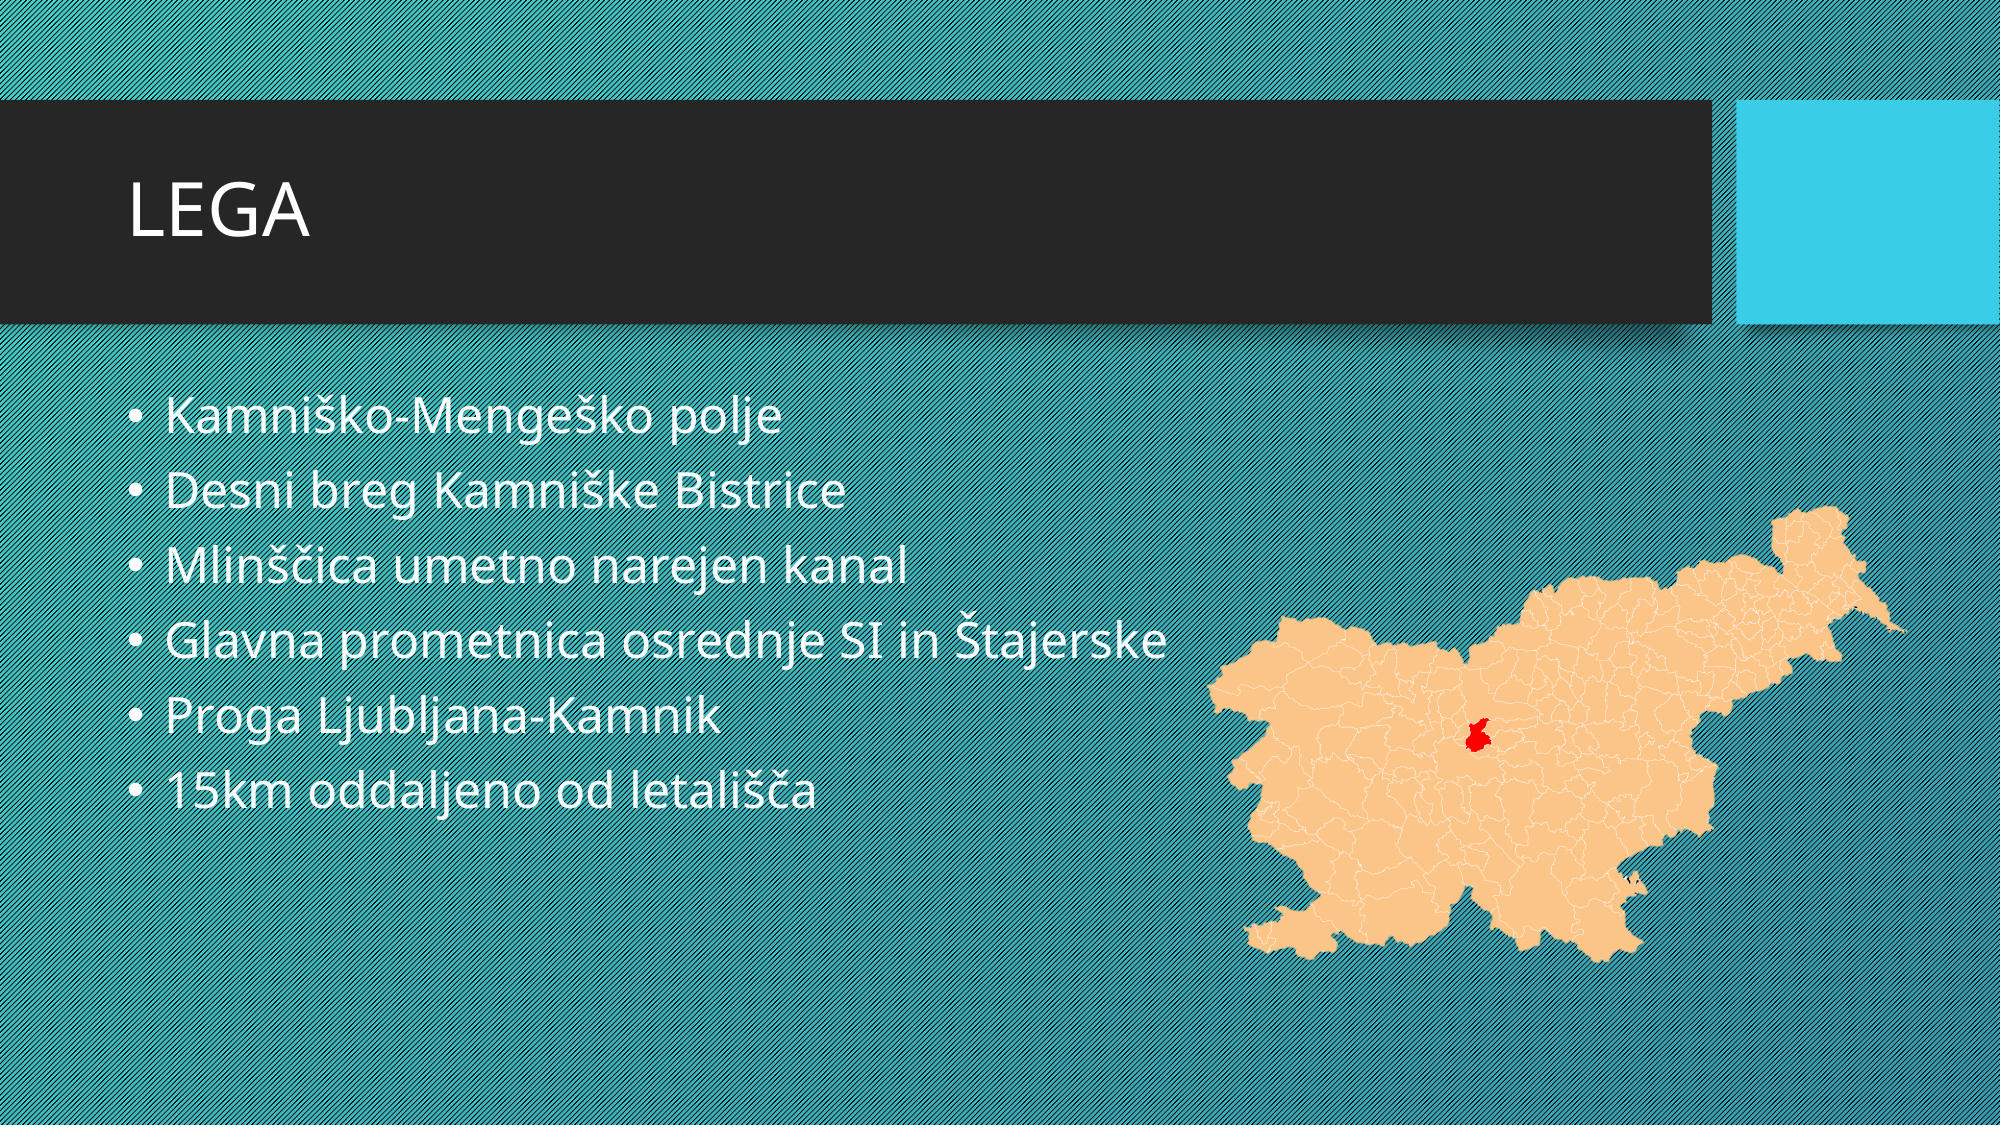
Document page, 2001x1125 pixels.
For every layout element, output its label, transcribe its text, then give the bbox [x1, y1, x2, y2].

title LEGA [111, 123, 1689, 301]
picture [0, 0, 2000, 1125]
list Kamniško-Mengeško polje Desni breg Kamniške Bistrice Mlinščica umetno narejen kanal Glavna prometnica osrednje SI in Štajerske Proga Ljubljana-Kamnik 15km oddaljeno od letališča [111, 383, 1689, 974]
